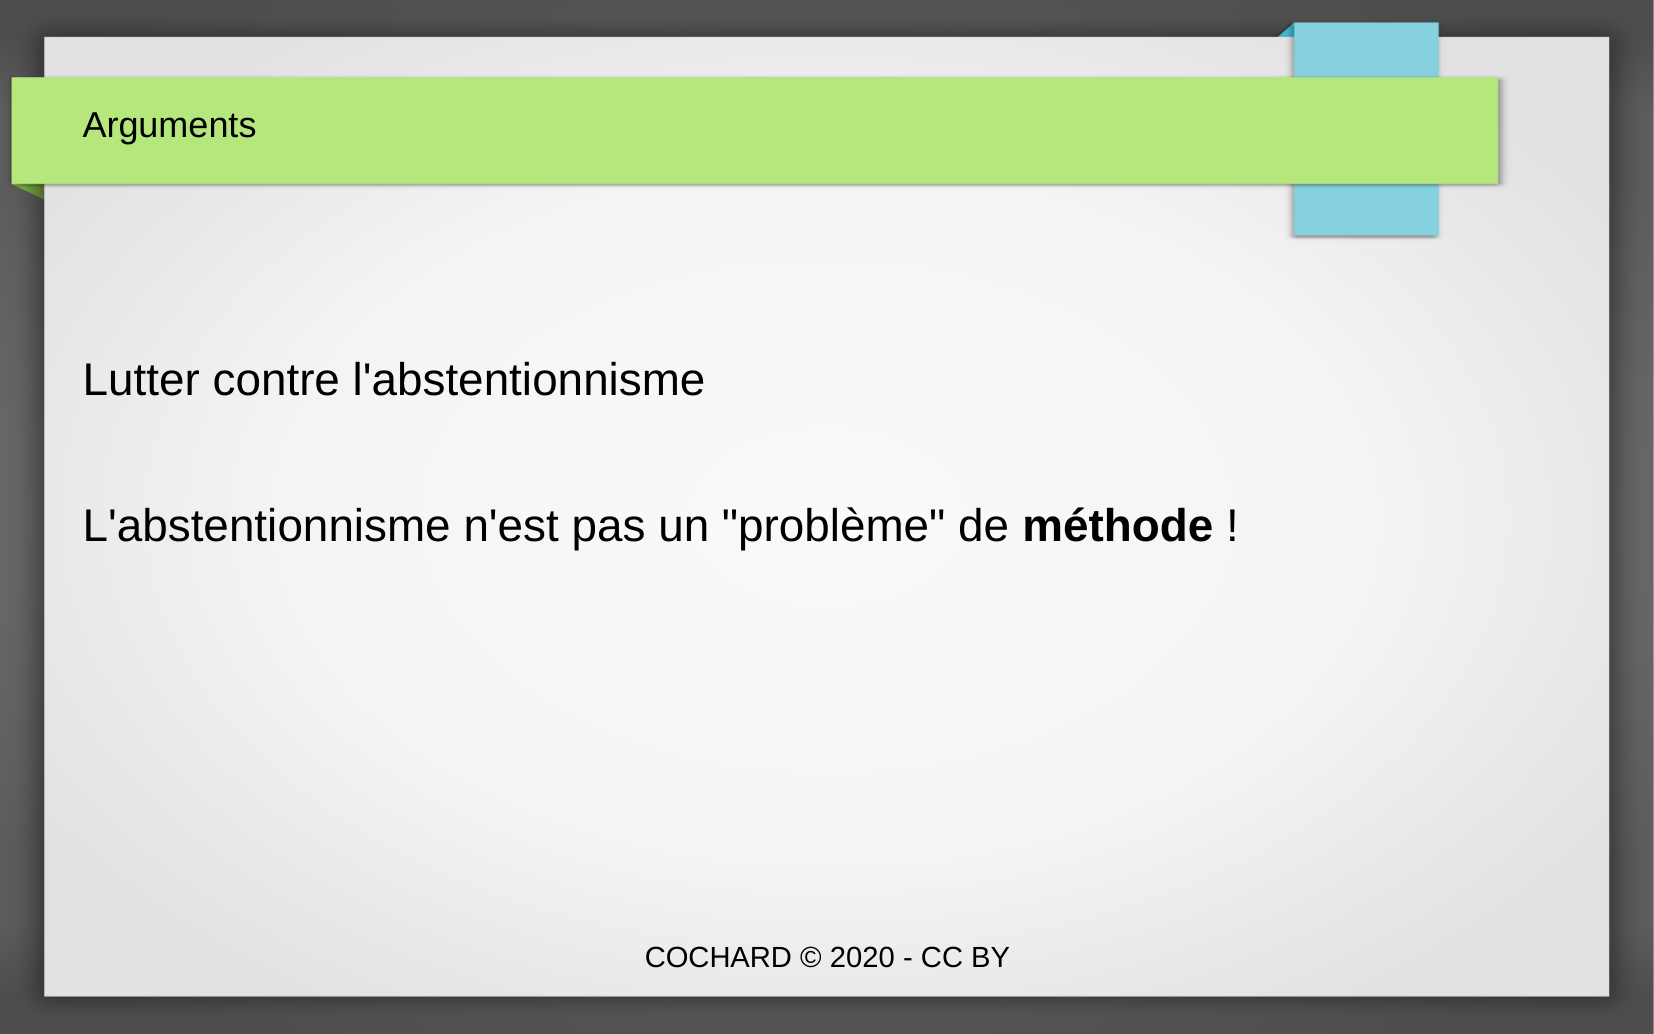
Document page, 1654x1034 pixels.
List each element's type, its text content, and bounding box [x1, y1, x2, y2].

picture [0, 0, 1654, 1034]
list Lutter contre l'abstentionnisme L'abstentionnisme n'est pas un "problème" de méthode ! [82, 249, 1571, 849]
title Arguments [82, 39, 1235, 210]
